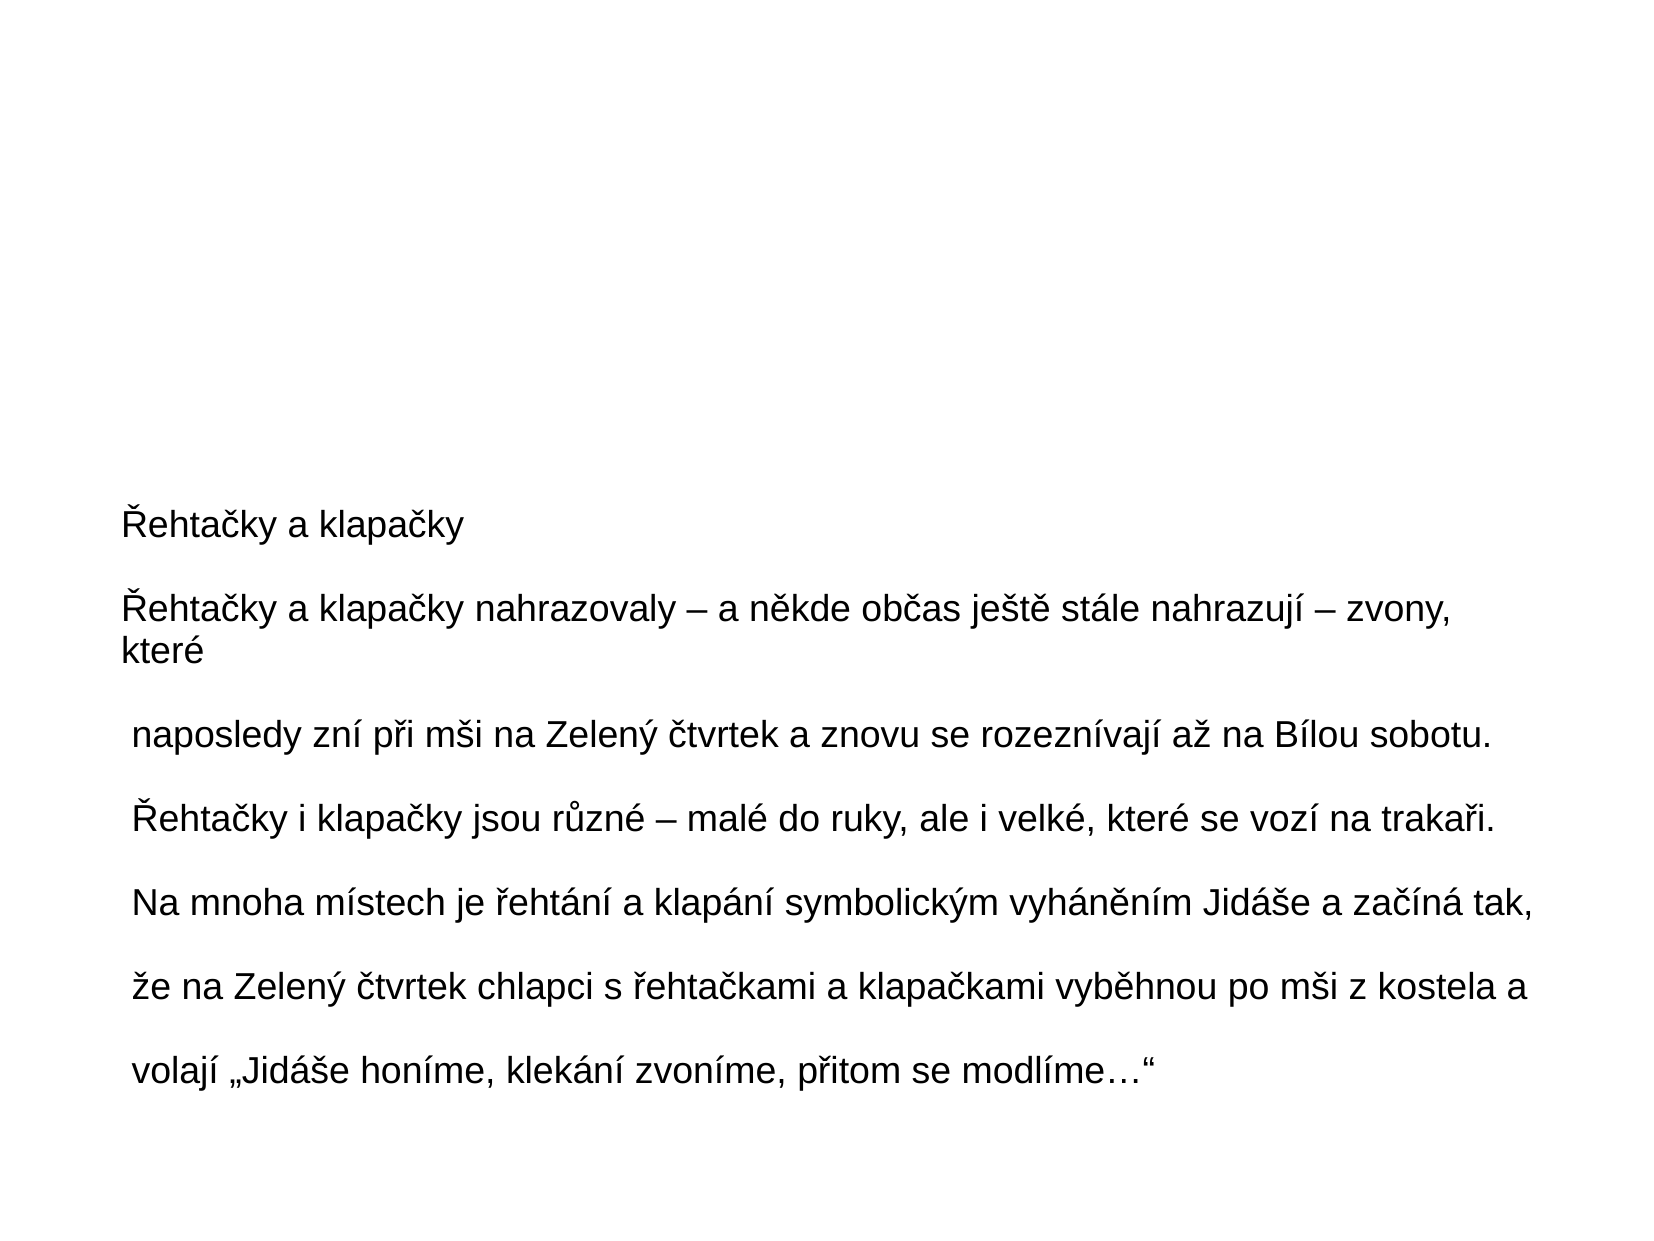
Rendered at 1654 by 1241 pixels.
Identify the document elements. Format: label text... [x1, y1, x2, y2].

text_box Řehtačky a klapačky Řehtačky a klapačky nahrazovaly – a někde občas ještě stále nahrazují – zvony, které naposledy zní při mši na Zelený čtvrtek a znovu se rozeznívají až na Bílou sobotu. Řehtačky i klapačky jsou různé – malé do ruky, ale i velké, které se vozí na trakaři. Na mnoha místech je řehtání a klapání symbolickým vyháněním Jidáše a začíná tak, že na Zelený čtvrtek chlapci s řehtačkami a klapačkami vyběhnou po mši z kostela a volají „Jidáše honíme, klekání zvoníme, přitom se modlíme…“ [106, 496, 1560, 1142]
